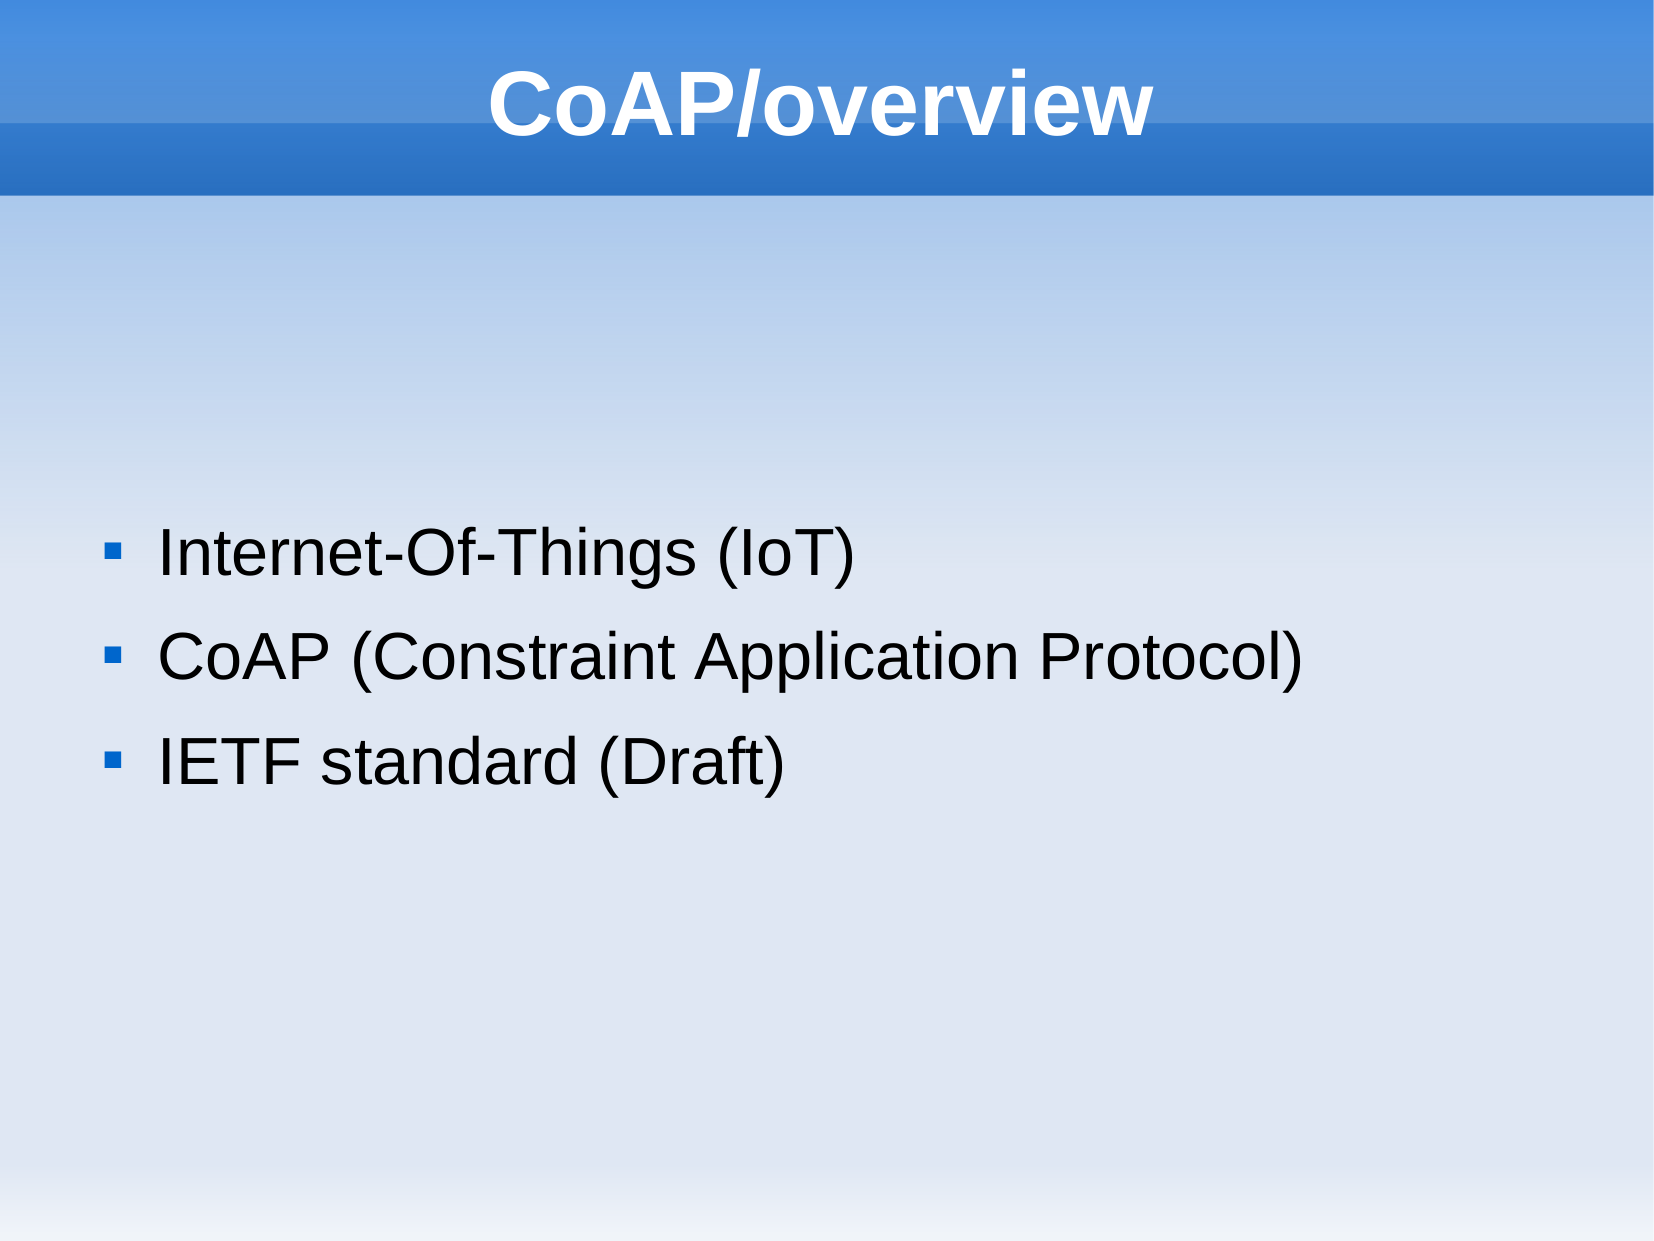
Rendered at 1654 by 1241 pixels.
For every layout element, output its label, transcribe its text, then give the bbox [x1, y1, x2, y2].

picture [0, 0, 1654, 1241]
title CoAP/overview [76, 0, 1565, 208]
list Internet-Of-Things (IoT) CoAP (Constraint Application Protocol) IETF standard (Draft) [86, 306, 1576, 1126]
